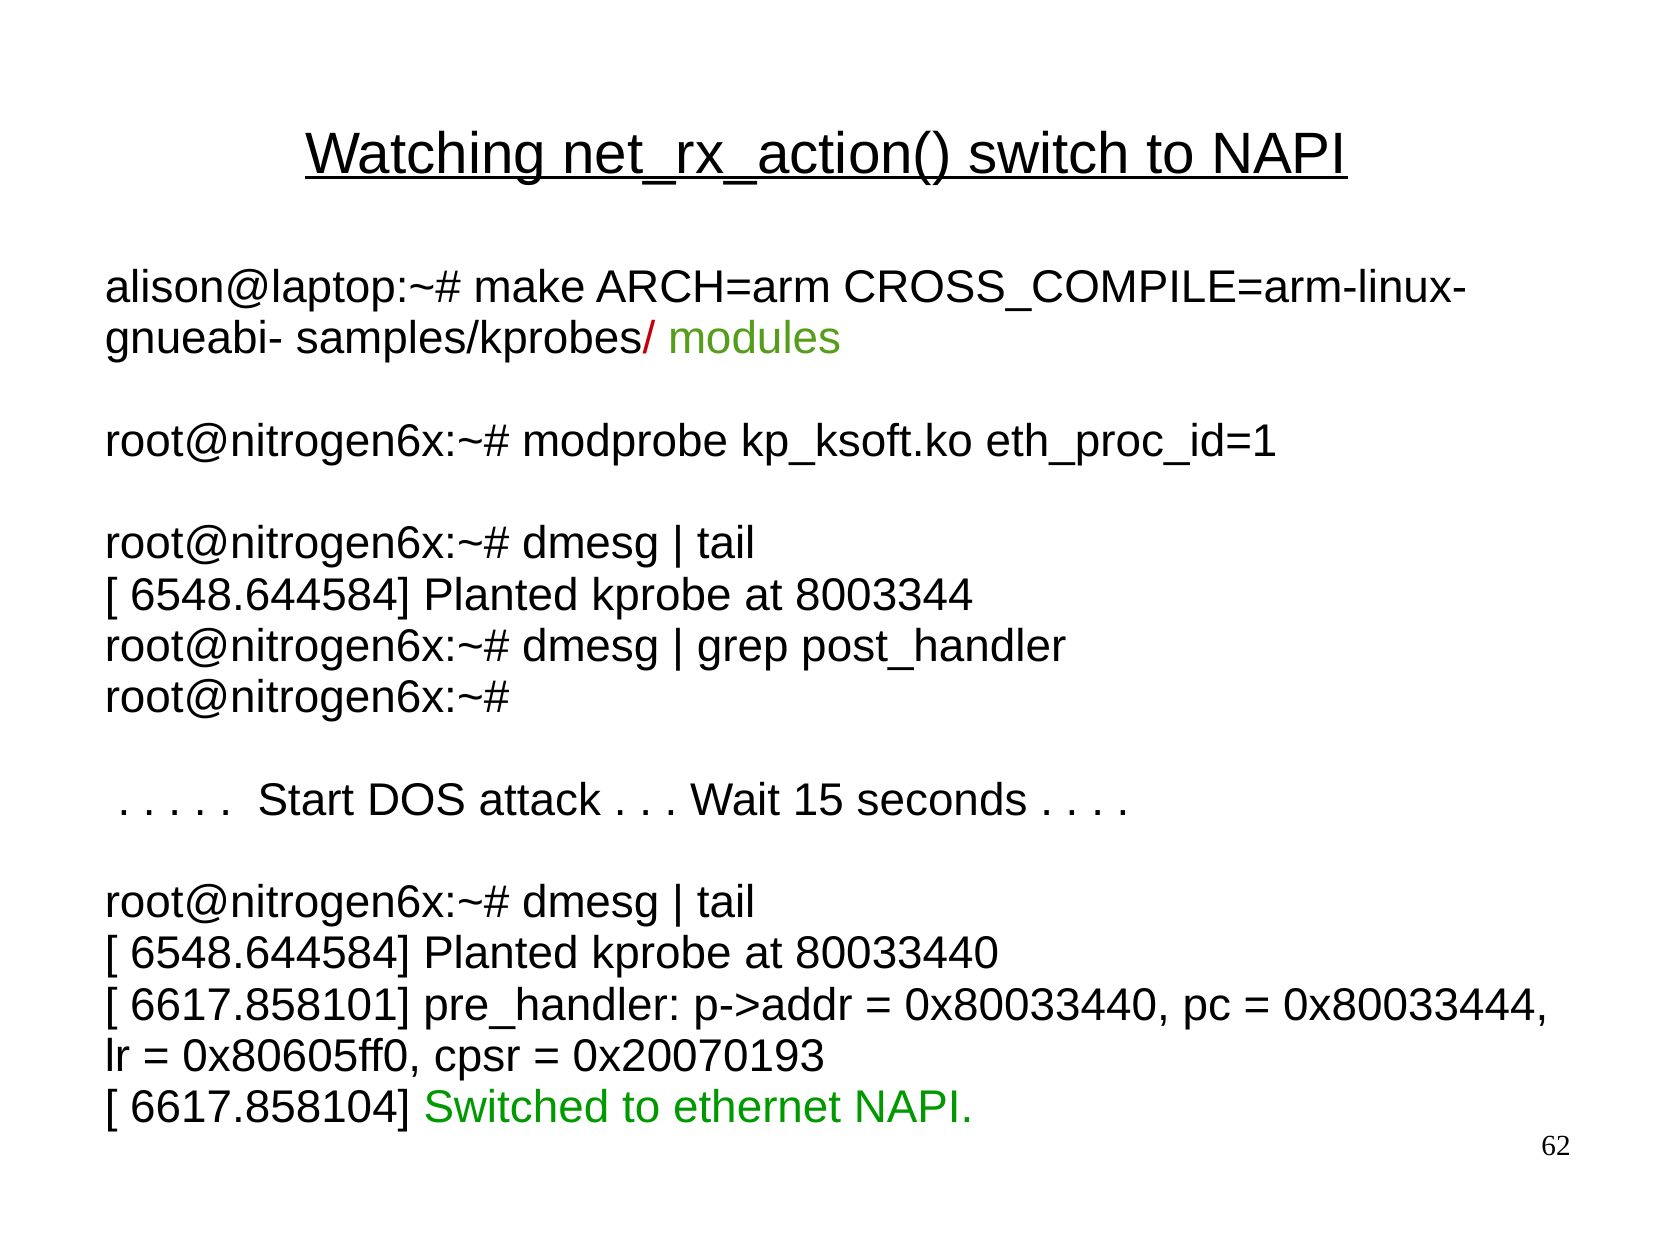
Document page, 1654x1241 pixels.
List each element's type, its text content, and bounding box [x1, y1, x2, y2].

title Watching net_rx_action() switch to NAPI [82, 49, 1571, 257]
text_box alison@laptop:~# make ARCH=arm CROSS_COMPILE=arm-linux-gnueabi- samples/kprobes/ modules root@nitrogen6x:~# modprobe kp_ksoft.ko eth_proc_id=1 root@nitrogen6x:~# dmesg | tail [ 6548.644584] Planted kprobe at 8003344 root@nitrogen6x:~# dmesg | grep post_handler root@nitrogen6x:~# . . . . . Start DOS attack . . . Wait 15 seconds . . . . root@nitrogen6x:~# dmesg | tail [ 6548.644584] Planted kprobe at 80033440 [ 6617.858101] pre_handler: p->addr = 0x80033440, pc = 0x80033444, lr = 0x80605ff0, cpsr = 0x20070193 [ 6617.858104] Switched to ethernet NAPI. [90, 253, 1576, 1141]
